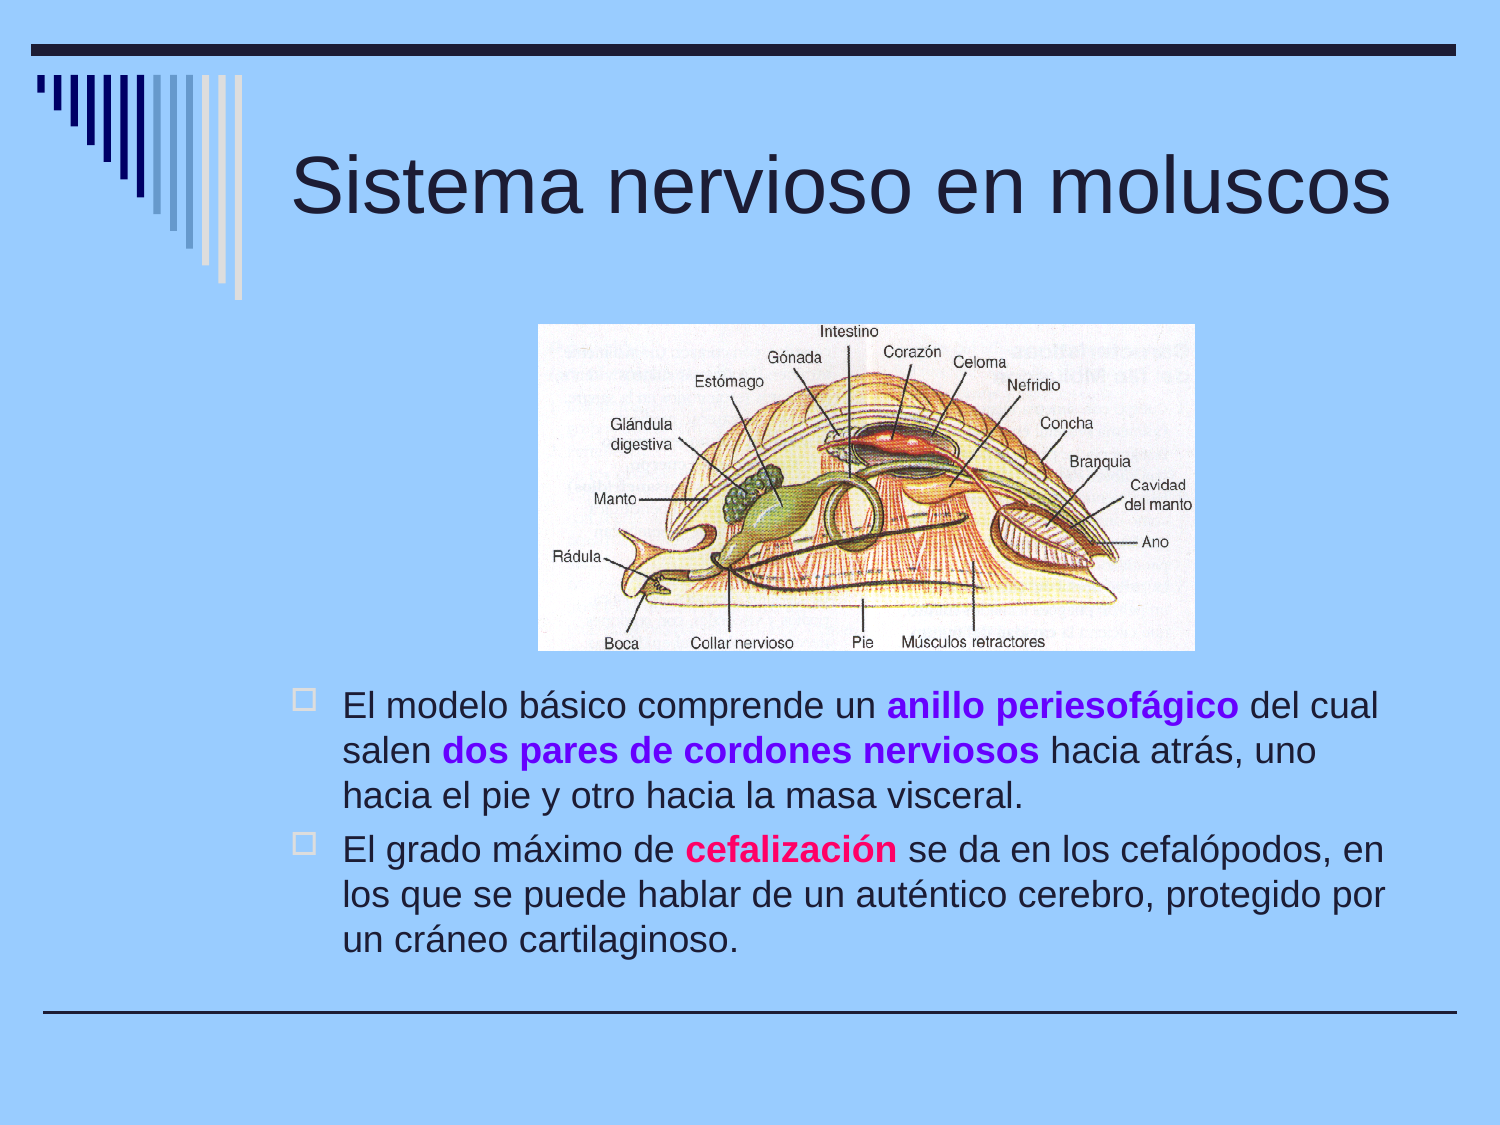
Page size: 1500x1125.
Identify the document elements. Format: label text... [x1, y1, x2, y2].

text_box [538, 324, 1195, 652]
list El modelo básico comprende un anillo periesofágico del cual salen dos pares de cordones nerviosos hacia atrás, uno hacia el pie y otro hacia la masa visceral. El grado máximo de cefalización se da en los cefalópodos, en los que se puede hablar de un auténtico cerebro, protegido por un cráneo cartilaginoso. [274, 673, 1425, 1000]
title Sistema nervioso en moluscos [274, 75, 1425, 288]
